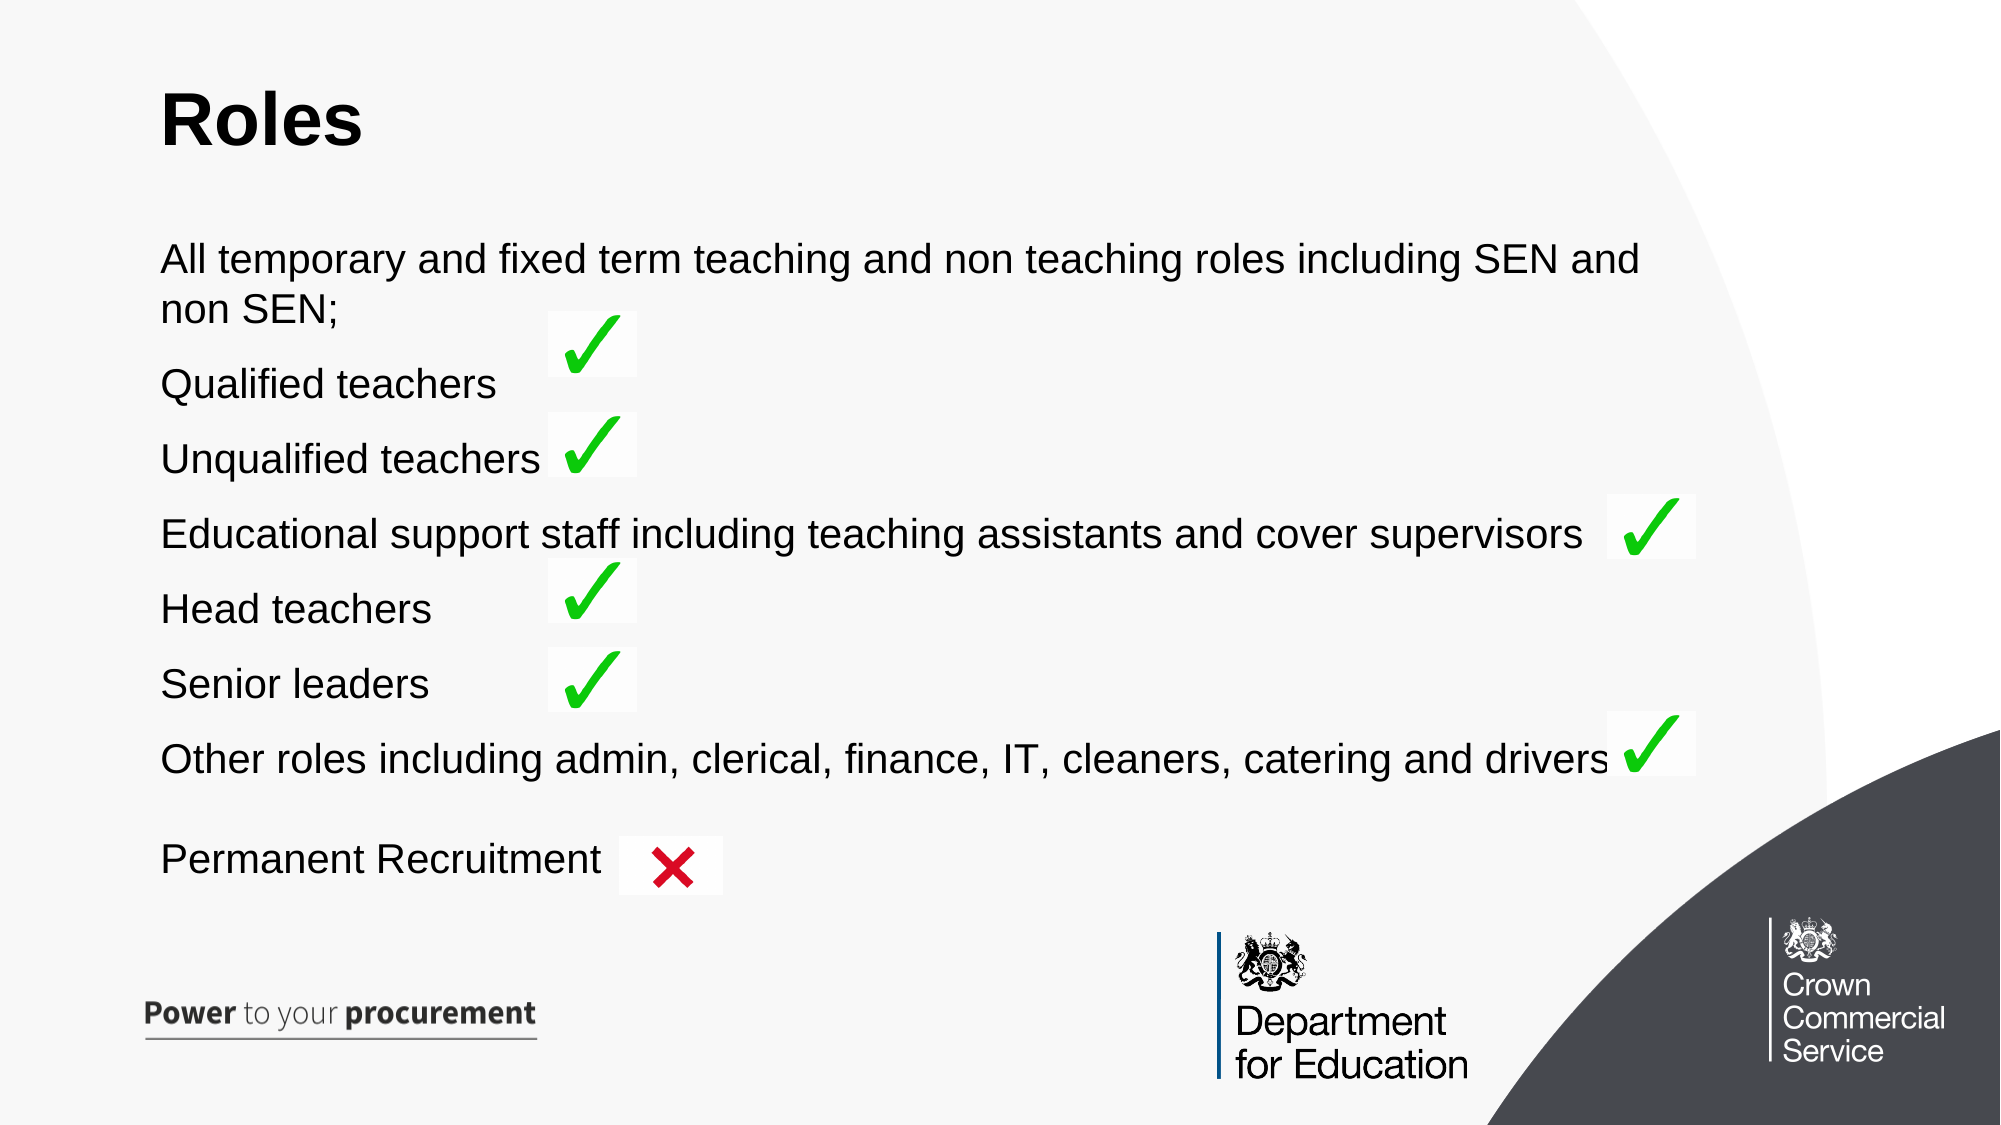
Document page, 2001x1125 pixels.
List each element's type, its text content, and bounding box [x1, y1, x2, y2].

picture [548, 558, 637, 624]
picture [1607, 494, 1696, 559]
picture [548, 412, 637, 477]
picture [1217, 711, 2000, 1125]
picture [1607, 711, 1696, 776]
text_box Roles [145, 62, 1770, 169]
text_box All temporary and fixed term teaching and non teaching roles including SEN and non SEN; Qualified teachers Unqualified teachers Educational support staff including teaching assistants and cover supervisors Head teachers Senior leaders Other roles including admin, clerical, finance, IT, cleaners, catering and drivers Permanent Recruitment [145, 224, 1710, 967]
picture [619, 836, 723, 895]
picture [548, 647, 637, 712]
picture [548, 311, 637, 377]
